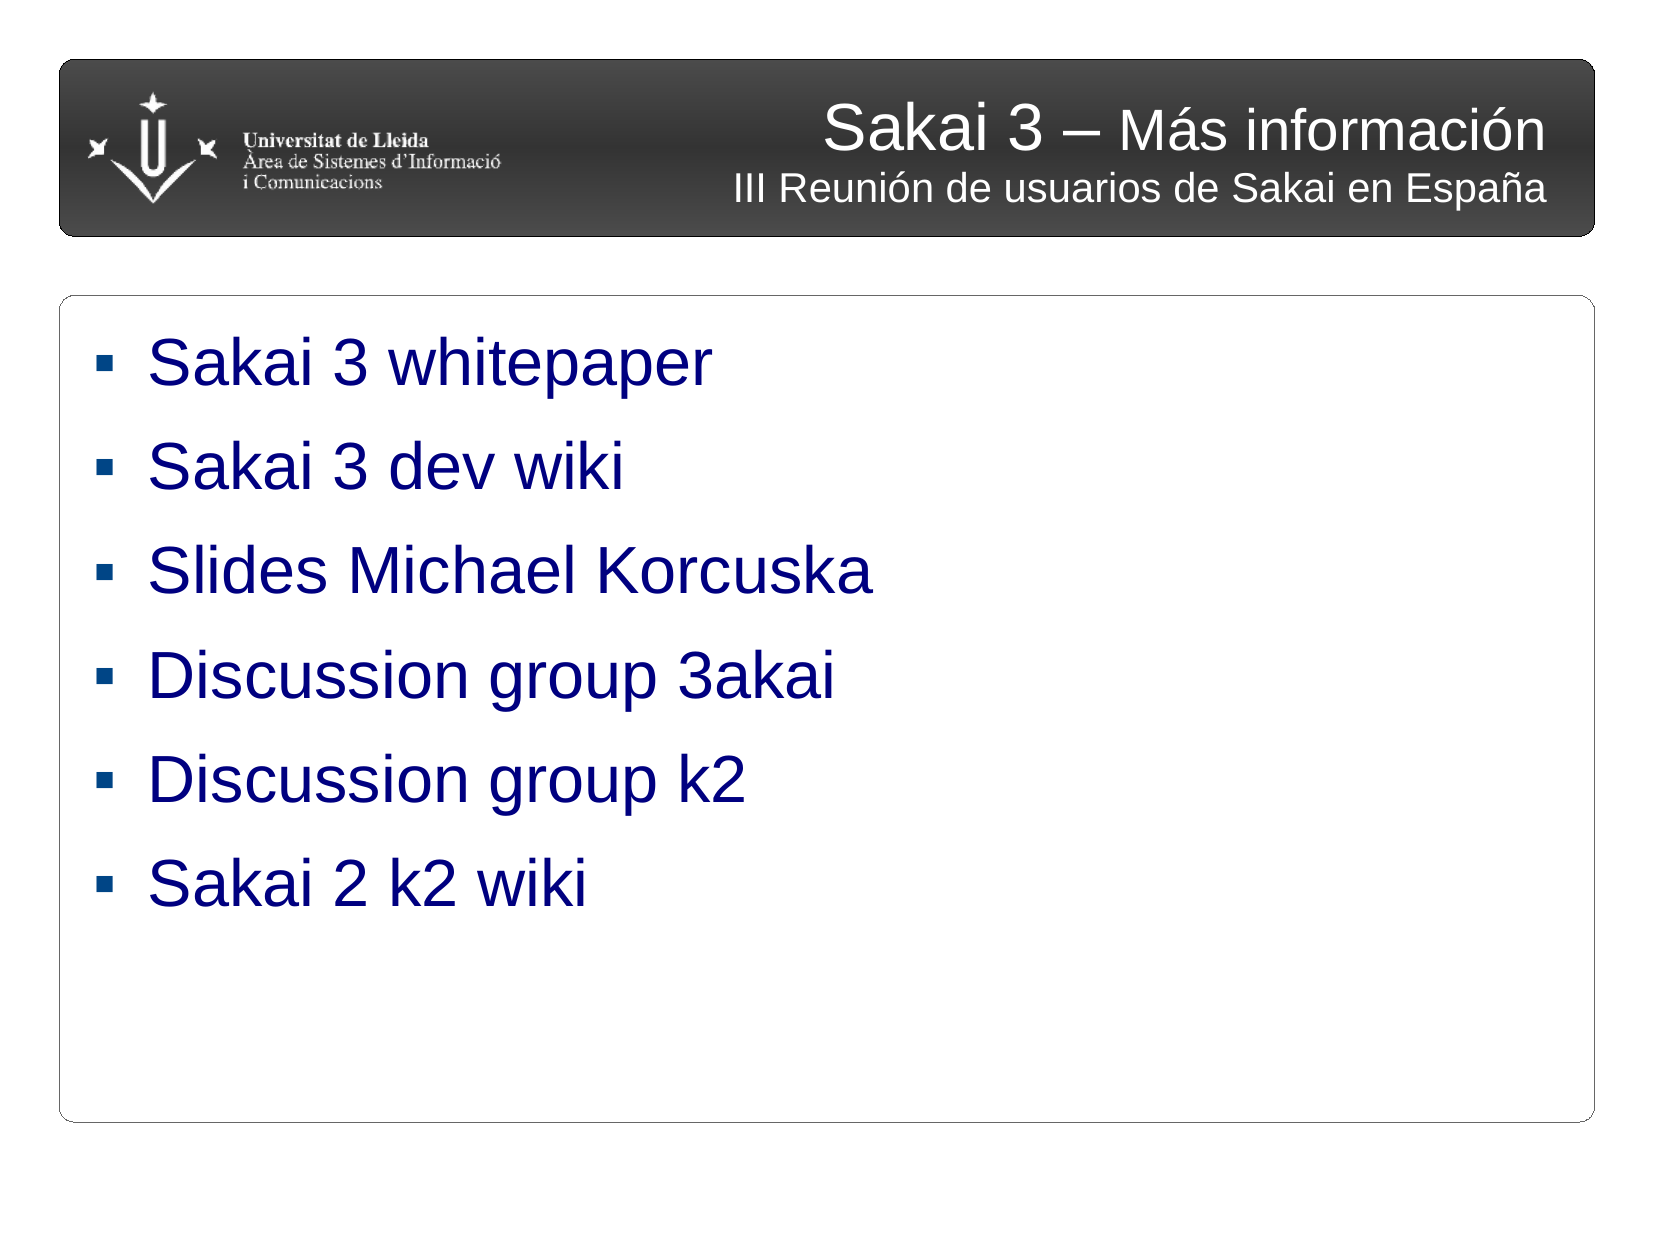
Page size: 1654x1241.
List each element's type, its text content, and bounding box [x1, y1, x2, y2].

list Sakai 3 whitepaper Sakai 3 dev wiki Slides Michael Korcuska Discussion group 3akai Discussion group k2 Sakai 2 k2 wiki [76, 324, 1565, 1108]
title Sakai 3 – Más información III Reunión de usuarios de Sakai en España [501, 84, 1548, 218]
picture [64, 75, 530, 225]
